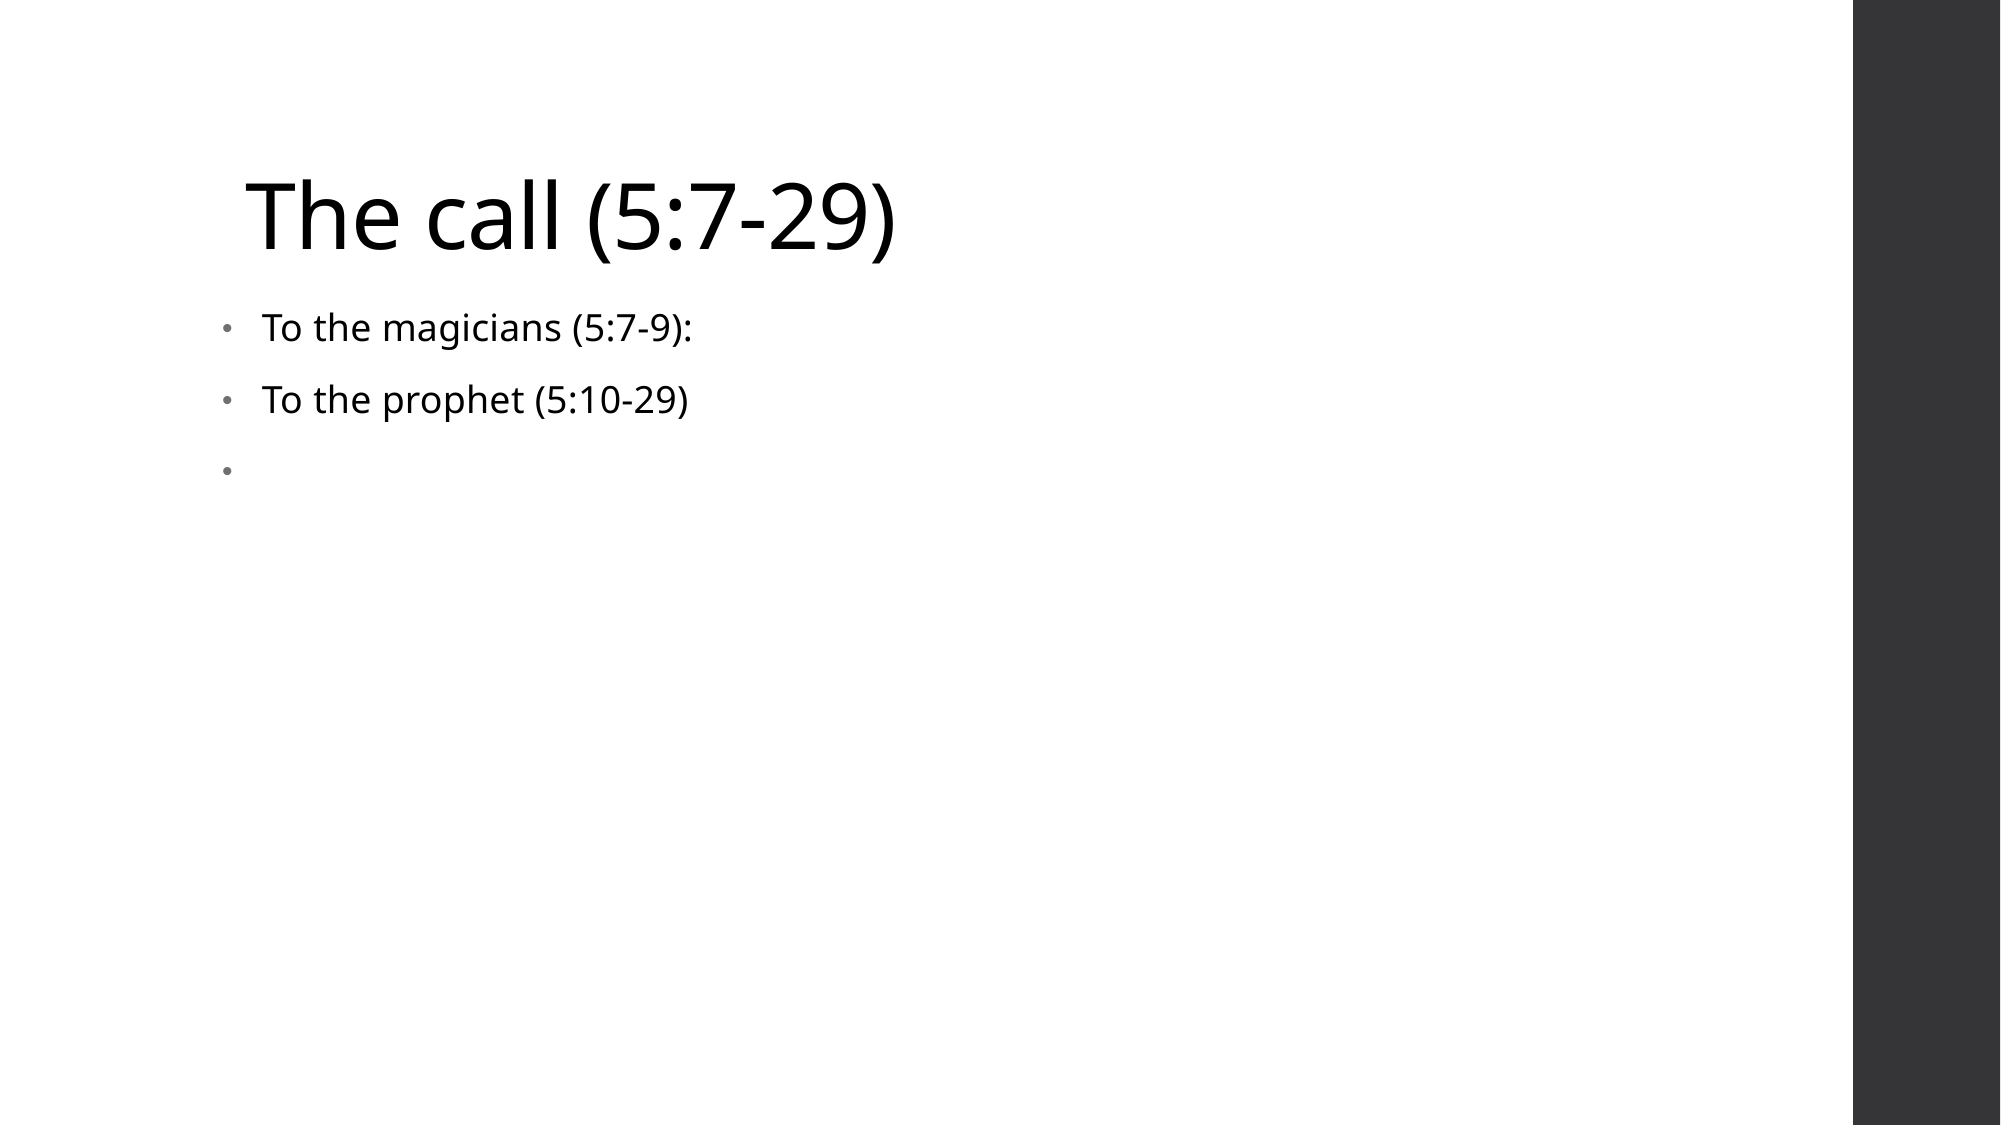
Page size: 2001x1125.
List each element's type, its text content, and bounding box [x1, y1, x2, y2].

title The call (5:7-29) [206, 60, 1797, 278]
list To the magicians (5:7-9): To the prophet (5:10-29) [206, 299, 1617, 1014]
